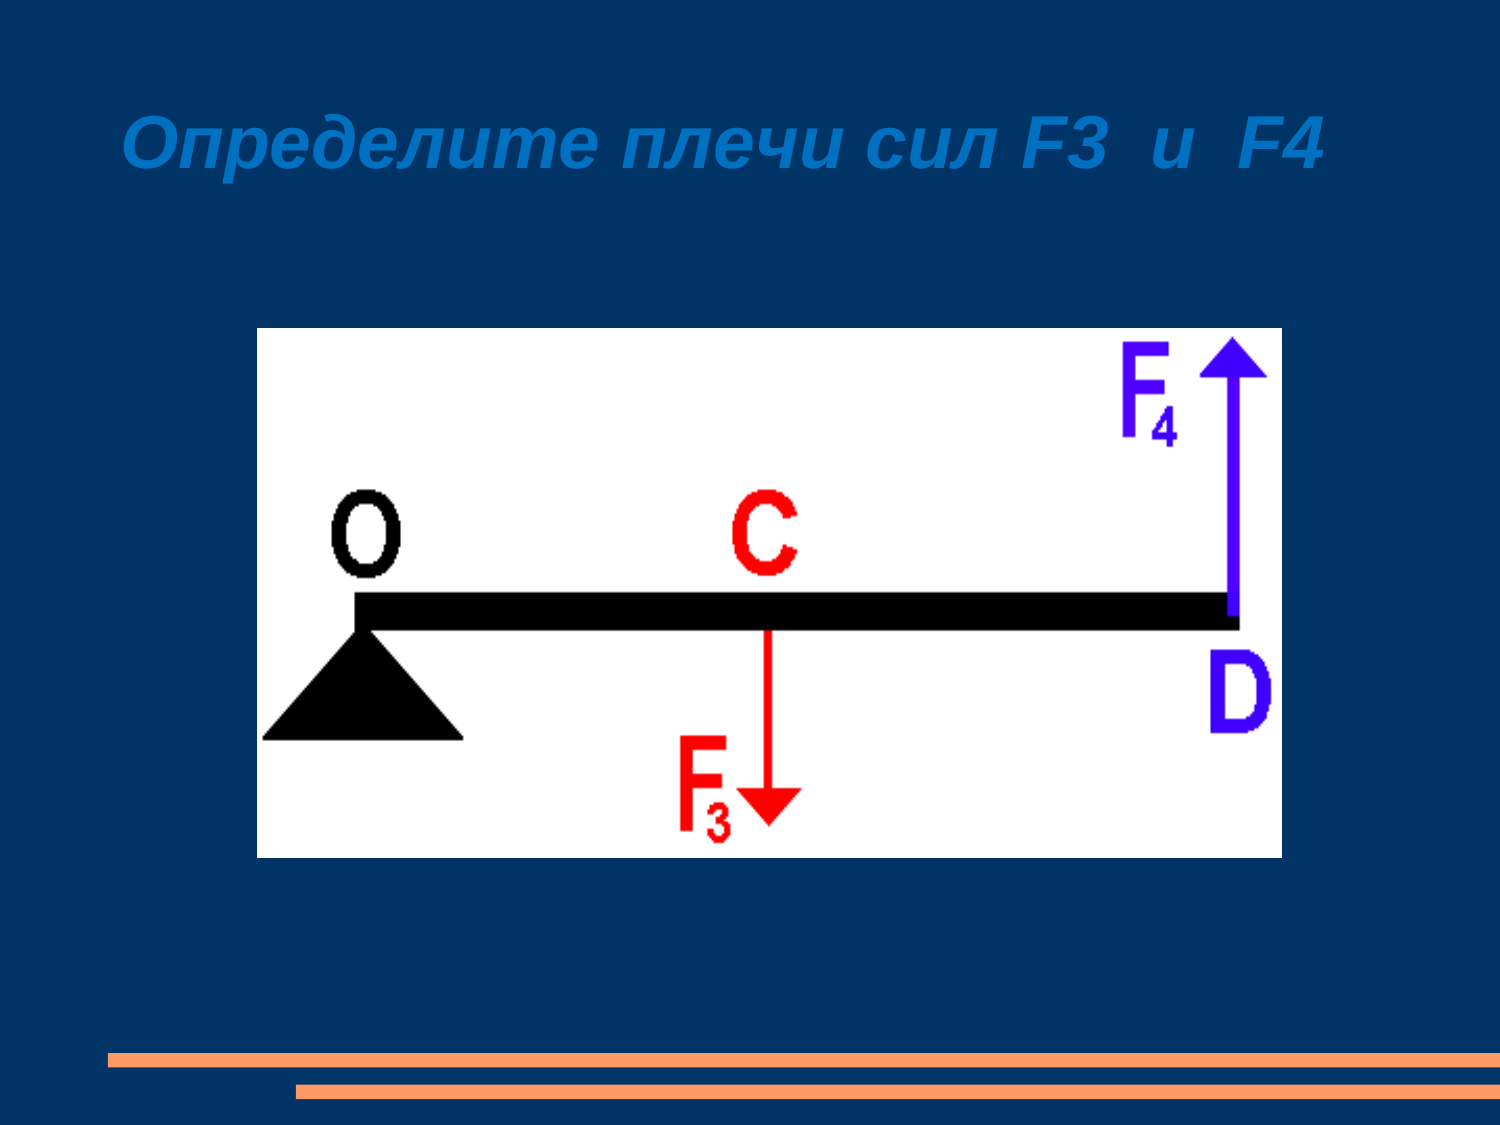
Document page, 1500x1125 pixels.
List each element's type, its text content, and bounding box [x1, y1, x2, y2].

picture [257, 328, 1282, 858]
title Определите плечи сил F3 и F4 [105, 45, 1351, 233]
